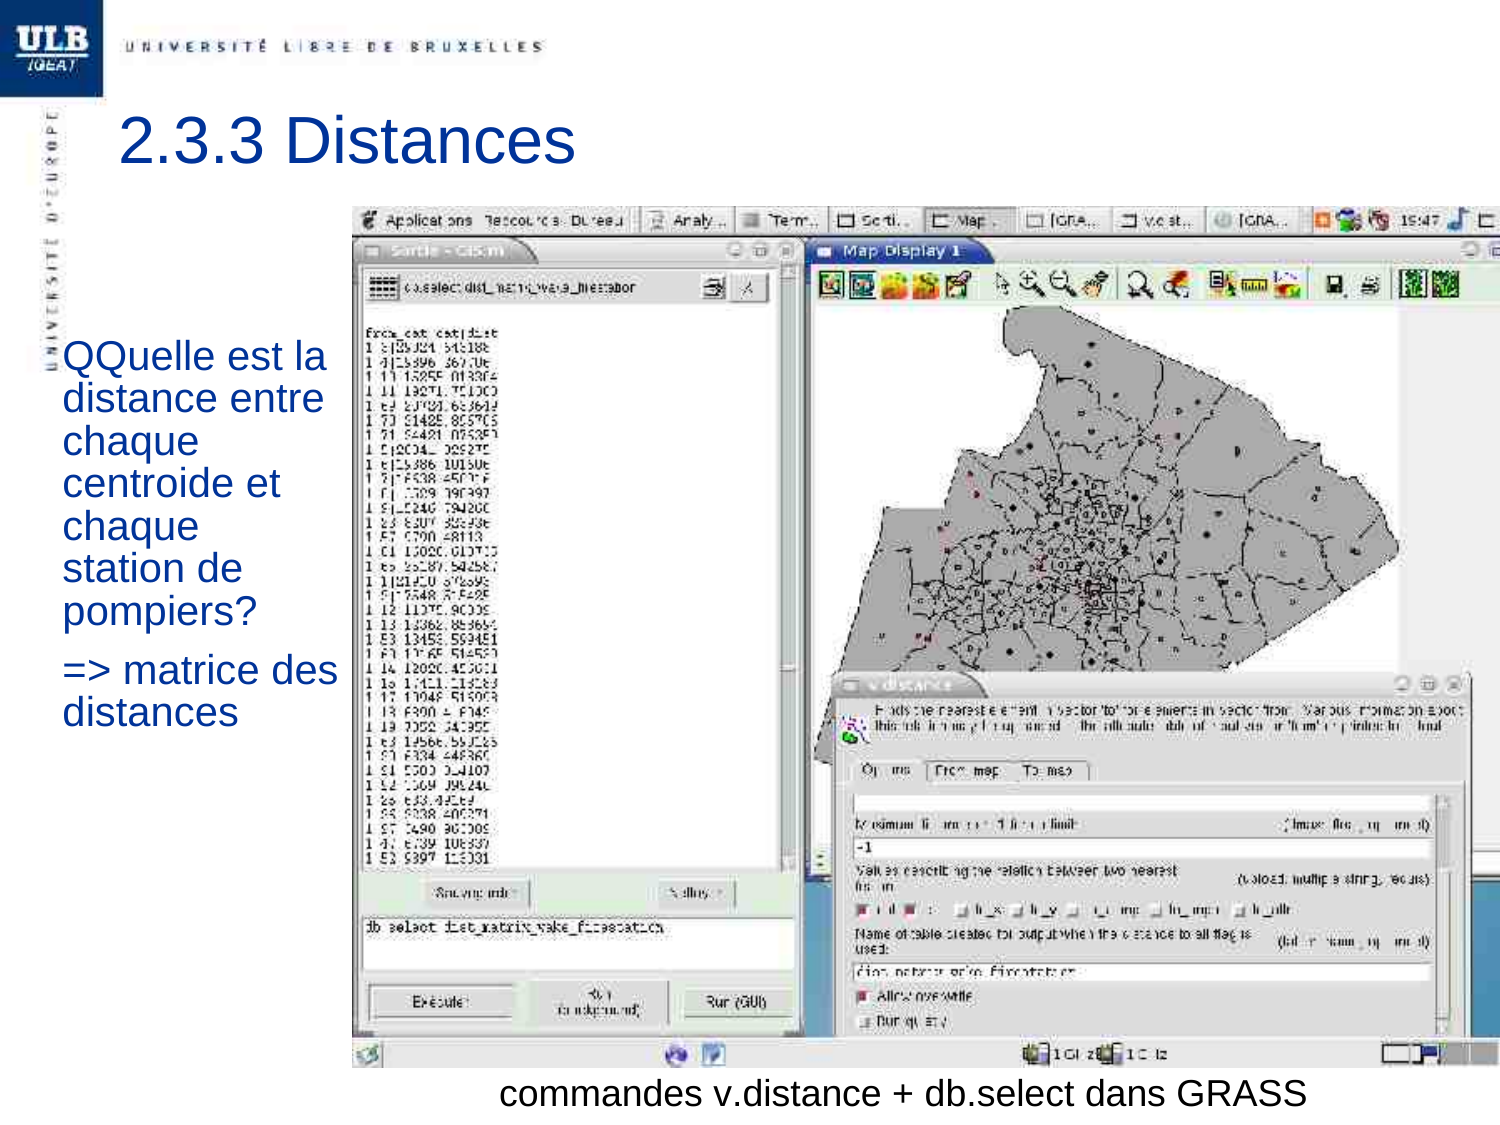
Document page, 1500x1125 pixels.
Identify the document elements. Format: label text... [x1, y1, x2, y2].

text_box commandes v.distance + db.select dans GRASS [484, 1066, 1417, 1125]
text_box 2.3.3 Distances [118, 28, 1426, 249]
picture [0, 0, 1500, 1125]
text_box QQuelle est la distance entre chaque centroide et chaque station de pompiers? => matrice des distances [62, 330, 343, 1125]
